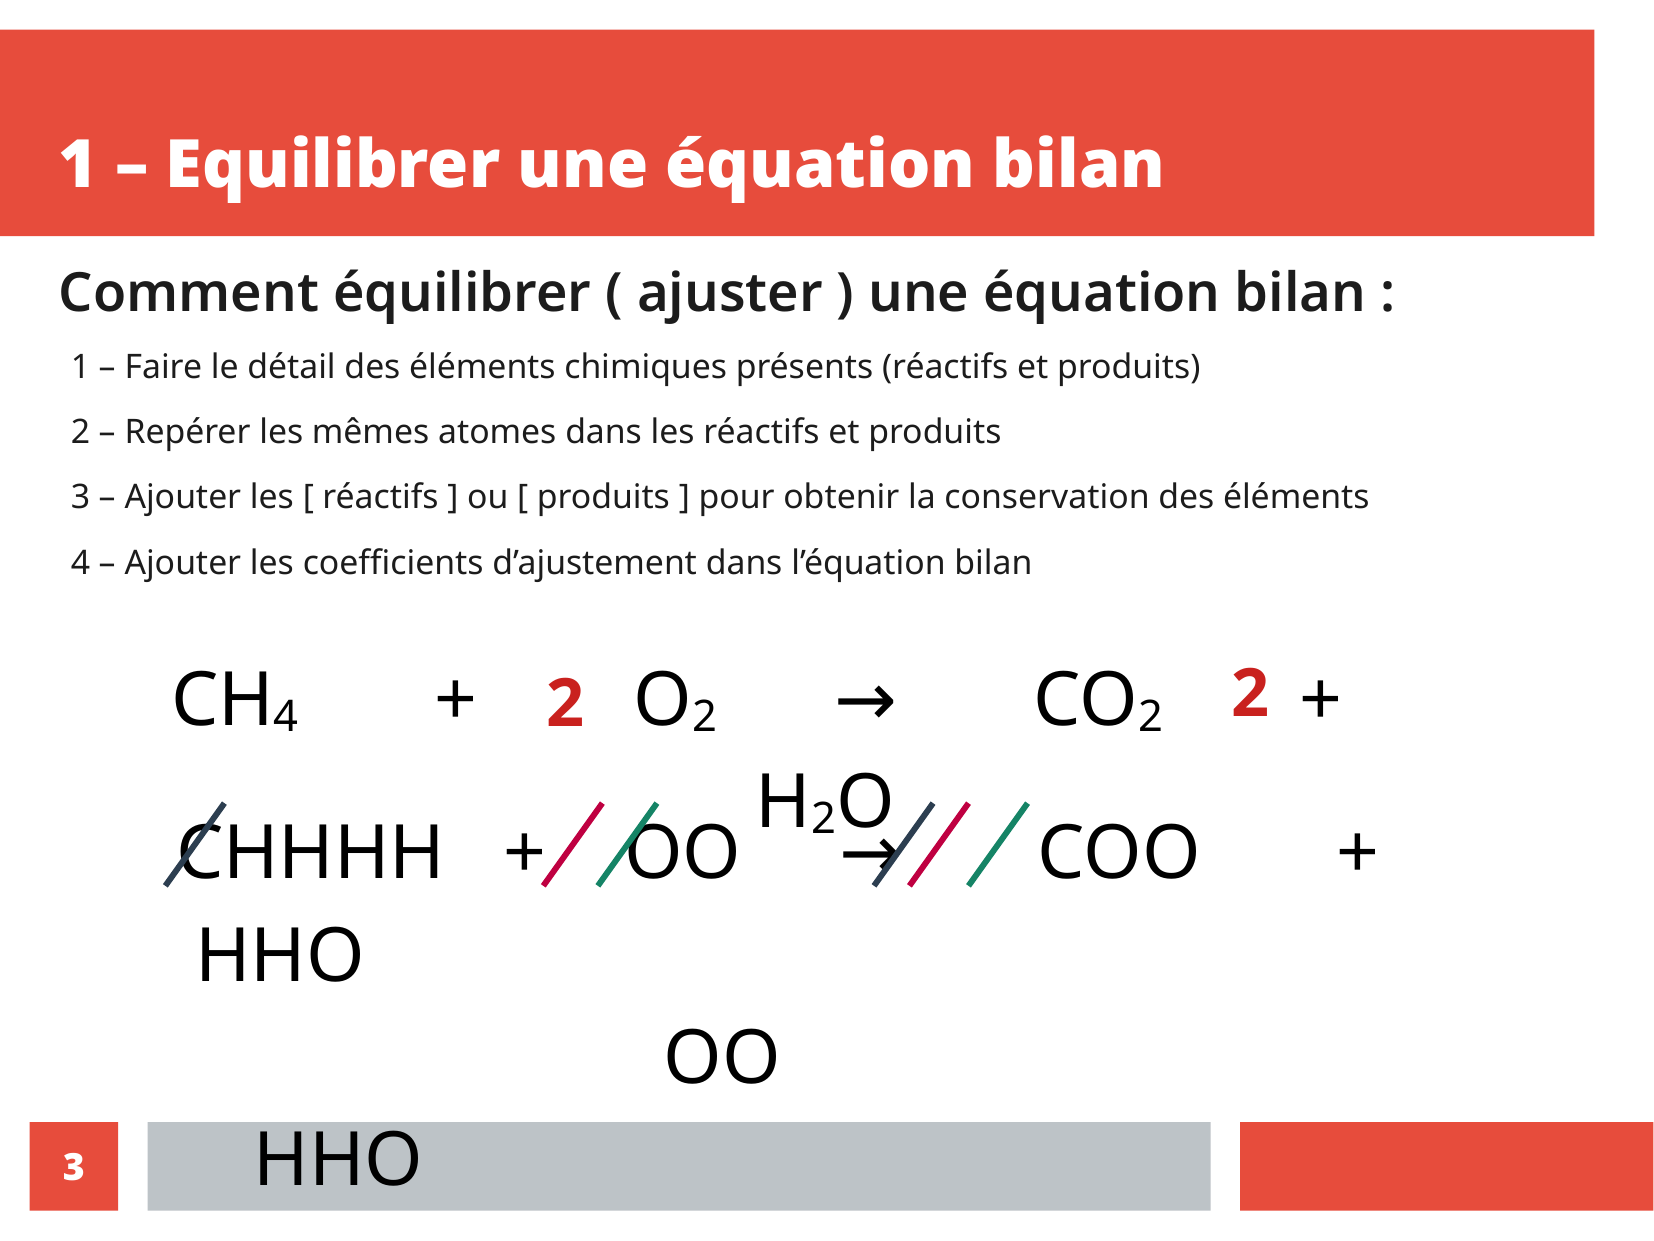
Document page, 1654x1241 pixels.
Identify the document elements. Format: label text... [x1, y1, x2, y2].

text_box 2 [1216, 637, 1288, 737]
list 1 – Faire le détail des éléments chimiques présents (réactifs et produits) 2 – Repérer les mêmes atomes dans les réactifs et produits 3 – Ajouter les [ réactifs ] ou [ produits ] pour obtenir la conservation des éléments 4 – Ajouter les coefficients d’ajustement dans l’équation bilan [70, 342, 1577, 585]
title 1 – Equilibrer une équation bilan [59, 59, 1595, 207]
list Comment équilibrer ( ajuster ) une équation bilan : [59, 253, 1565, 355]
text_box CH4 + O2 → CO2 + H2O [141, 637, 1501, 747]
text_box CHHHH + OO → COO + HHO OO HHO [141, 791, 1501, 995]
text_box 2 [531, 648, 603, 747]
